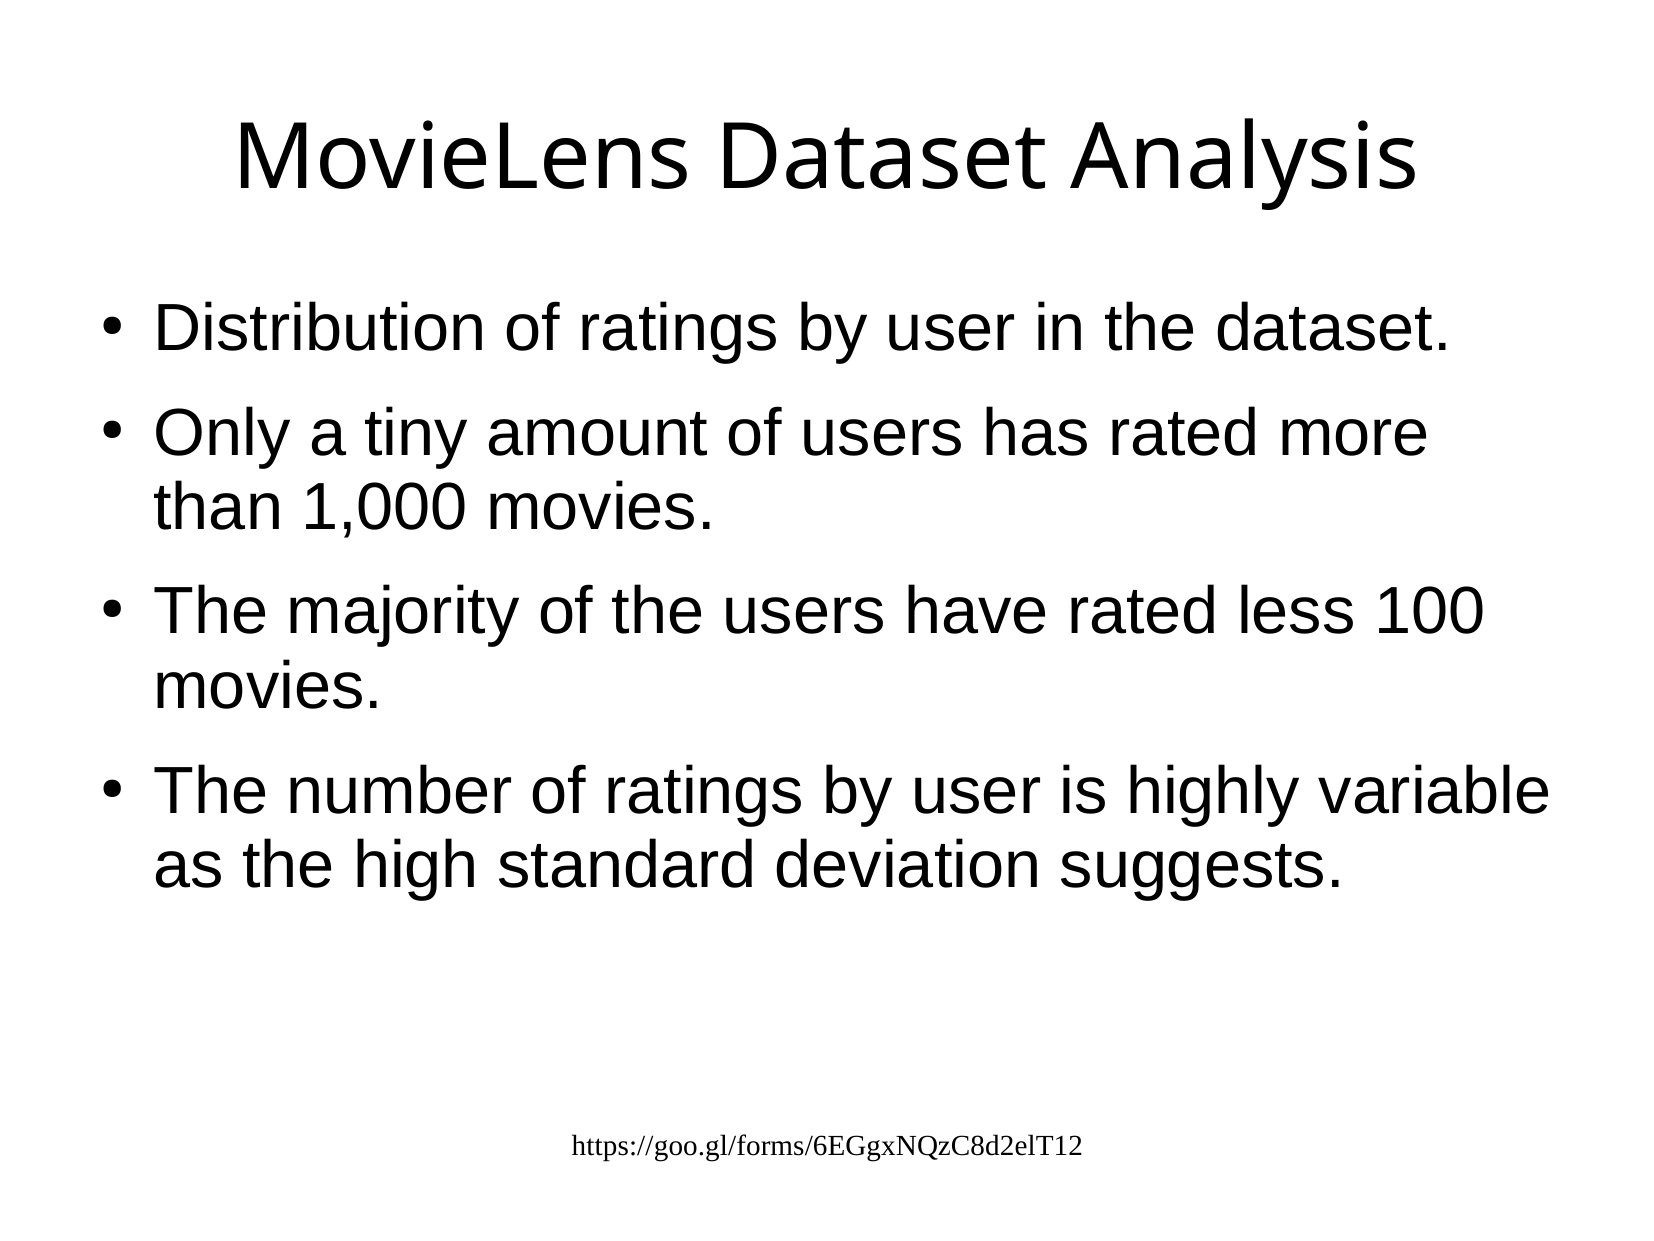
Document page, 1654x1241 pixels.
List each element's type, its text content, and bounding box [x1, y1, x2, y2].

title MovieLens Dataset Analysis [82, 49, 1571, 257]
list Distribution of ratings by user in the dataset. Only a tiny amount of users has rated more than 1,000 movies. The majority of the users have rated less 100 movies. The number of ratings by user is highly variable as the high standard deviation suggests. [82, 290, 1571, 1010]
